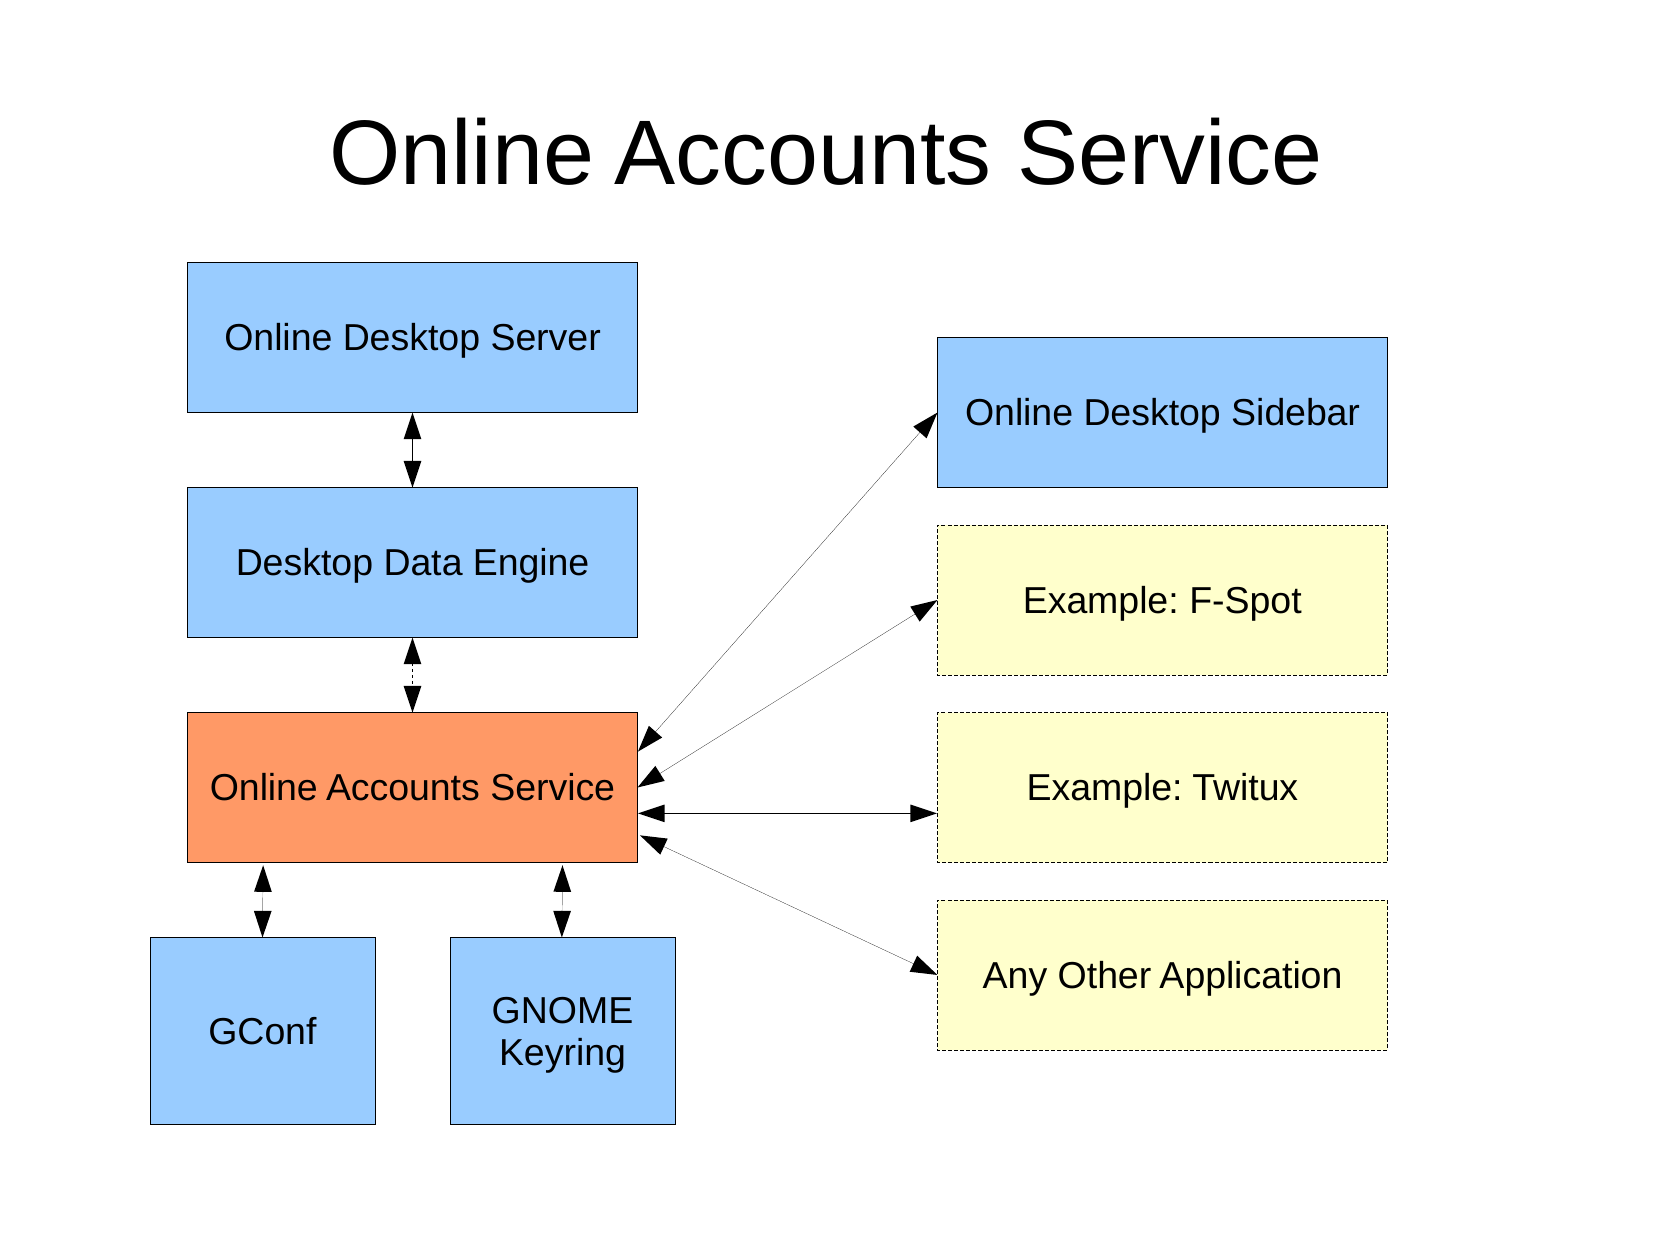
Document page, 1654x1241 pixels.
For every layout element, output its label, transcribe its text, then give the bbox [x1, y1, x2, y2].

text_box Example: Twitux [937, 712, 1388, 863]
text_box Example: F-Spot [937, 525, 1388, 676]
title Online Accounts Service [82, 56, 1571, 250]
text_box GNOME Keyring [450, 937, 676, 1125]
text_box Online Desktop Sidebar [937, 337, 1388, 488]
text_box Any Other Application [937, 900, 1388, 1051]
text_box Online Desktop Server [187, 262, 638, 413]
text_box GConf [150, 937, 376, 1125]
text_box Online Accounts Service [187, 712, 638, 863]
text_box Desktop Data Engine [187, 487, 638, 638]
